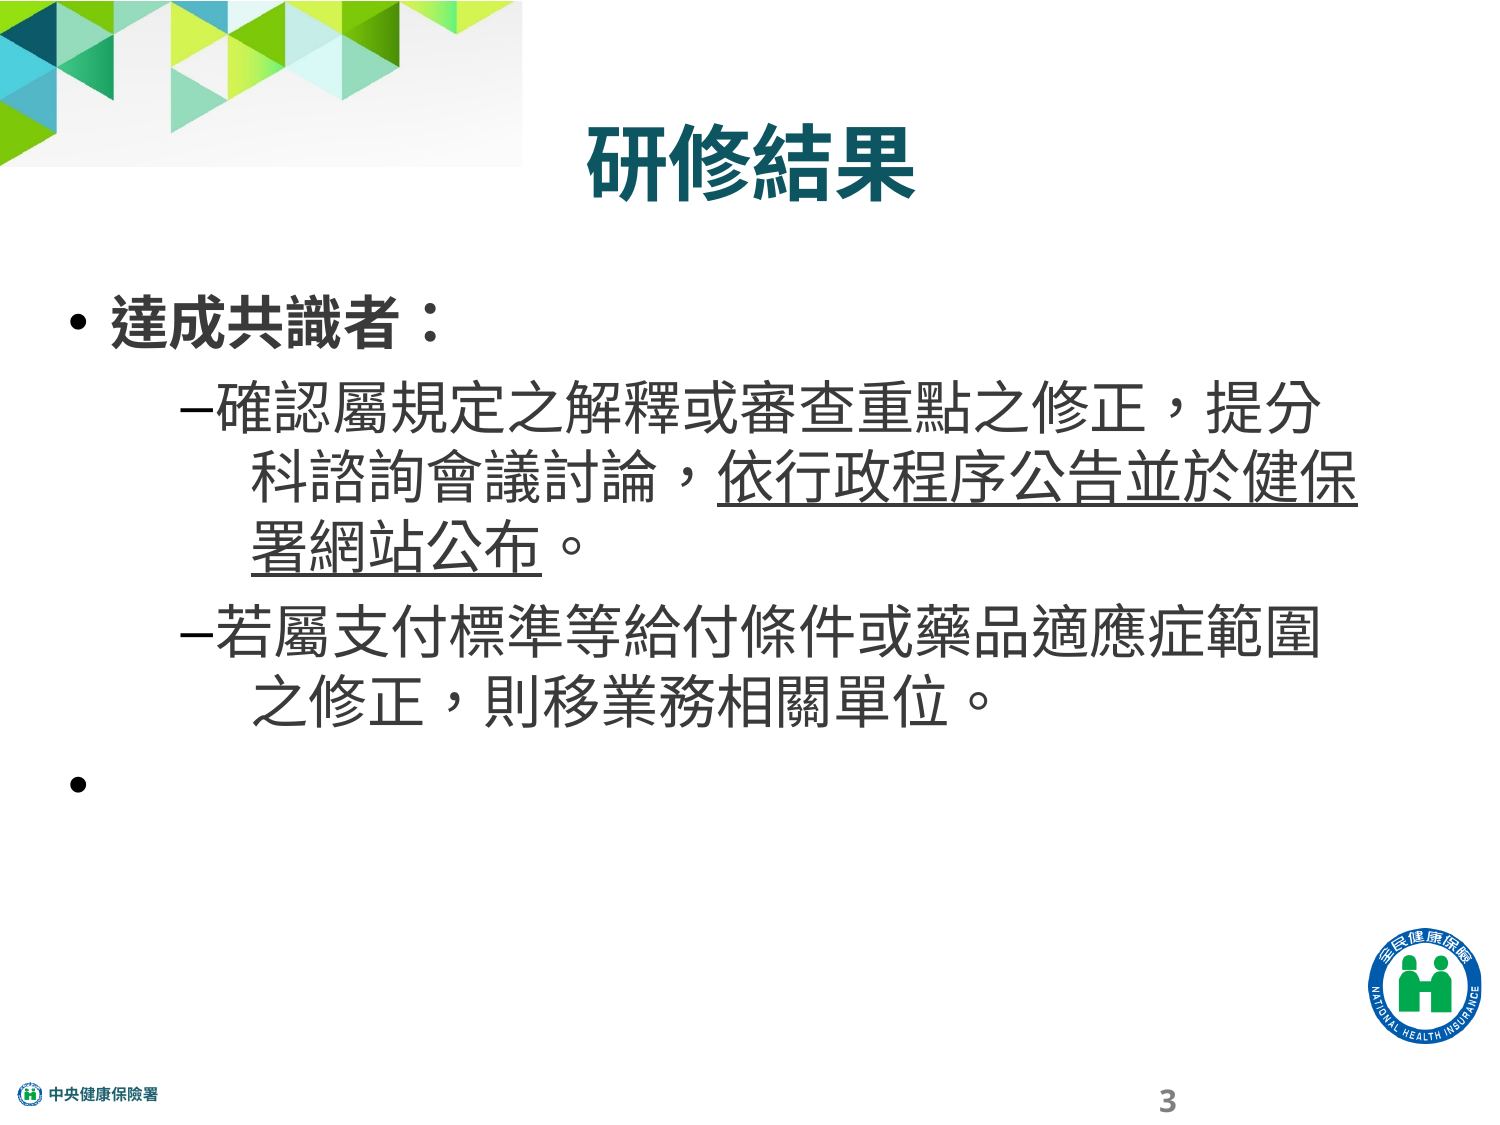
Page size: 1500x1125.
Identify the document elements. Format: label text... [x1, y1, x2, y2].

title 研修結果 [76, 66, 1427, 256]
list 達成共識者： 確認屬規定之解釋或審查重點之修正，提分科諮詢會議討論，依行政程序公告並於健保署網站公布。 若屬支付標準等給付條件或藥品適應症範圍之修正，則移業務相關單位。 [53, 278, 1388, 1005]
text_box 3 [1144, 1073, 1495, 1115]
